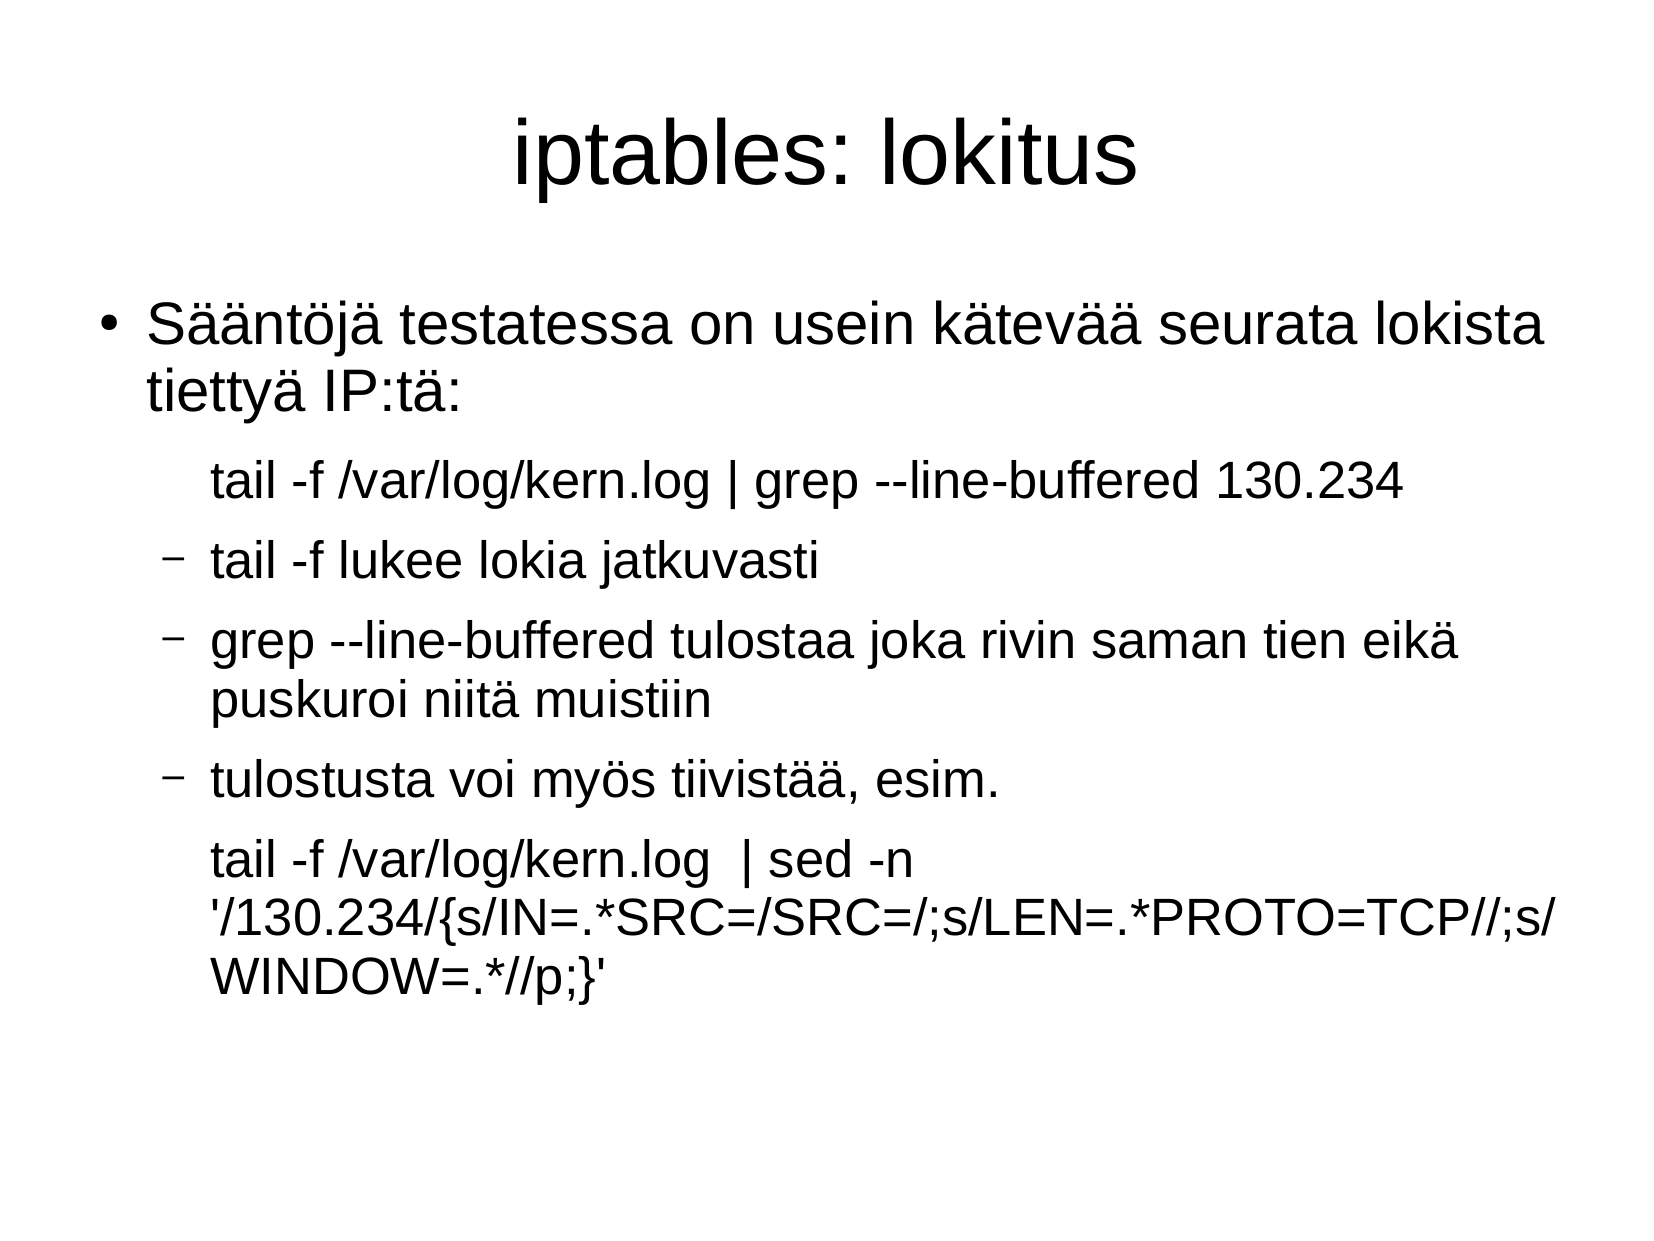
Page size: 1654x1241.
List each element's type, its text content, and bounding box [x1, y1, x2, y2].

title iptables: lokitus [82, 49, 1571, 257]
list Sääntöjä testatessa on usein kätevää seurata lokista tiettyä IP:tä: tail -f /var/log/kern.log | grep --line-buffered 130.234 tail -f lukee lokia jatkuvasti grep --line-buffered tulostaa joka rivin saman tien eikä puskuroi niitä muistiin tulostusta voi myös tiivistää, esim. tail -f /var/log/kern.log | sed -n '/130.234/{s/IN=.*SRC=/SRC=/;s/LEN=.*PROTO=TCP//;s/ WINDOW=.*//p;}' [82, 290, 1571, 1010]
